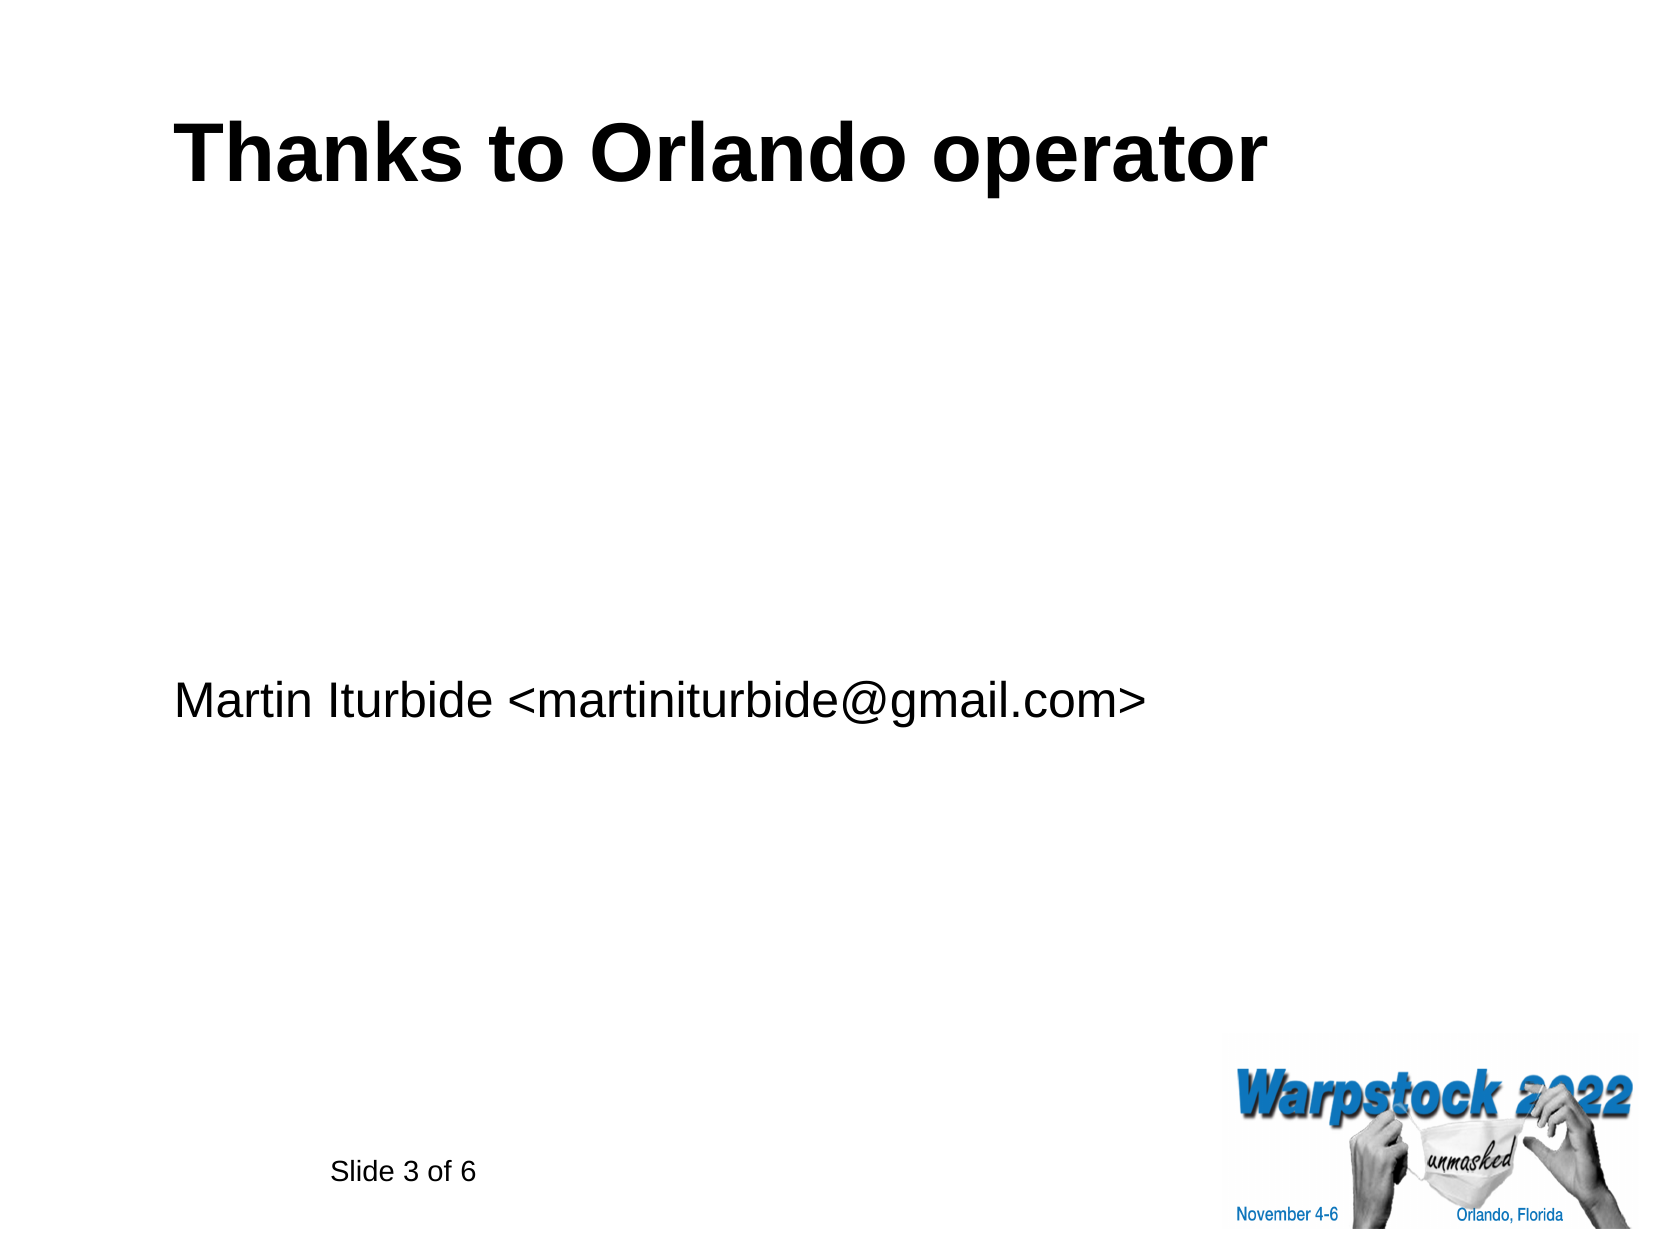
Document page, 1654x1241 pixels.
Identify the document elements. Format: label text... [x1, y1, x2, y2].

subtitle Martin Iturbide <martiniturbide@gmail.com> [173, 297, 1420, 1102]
title Thanks to Orlando operator [173, 49, 1420, 257]
picture [1222, 1033, 1639, 1229]
